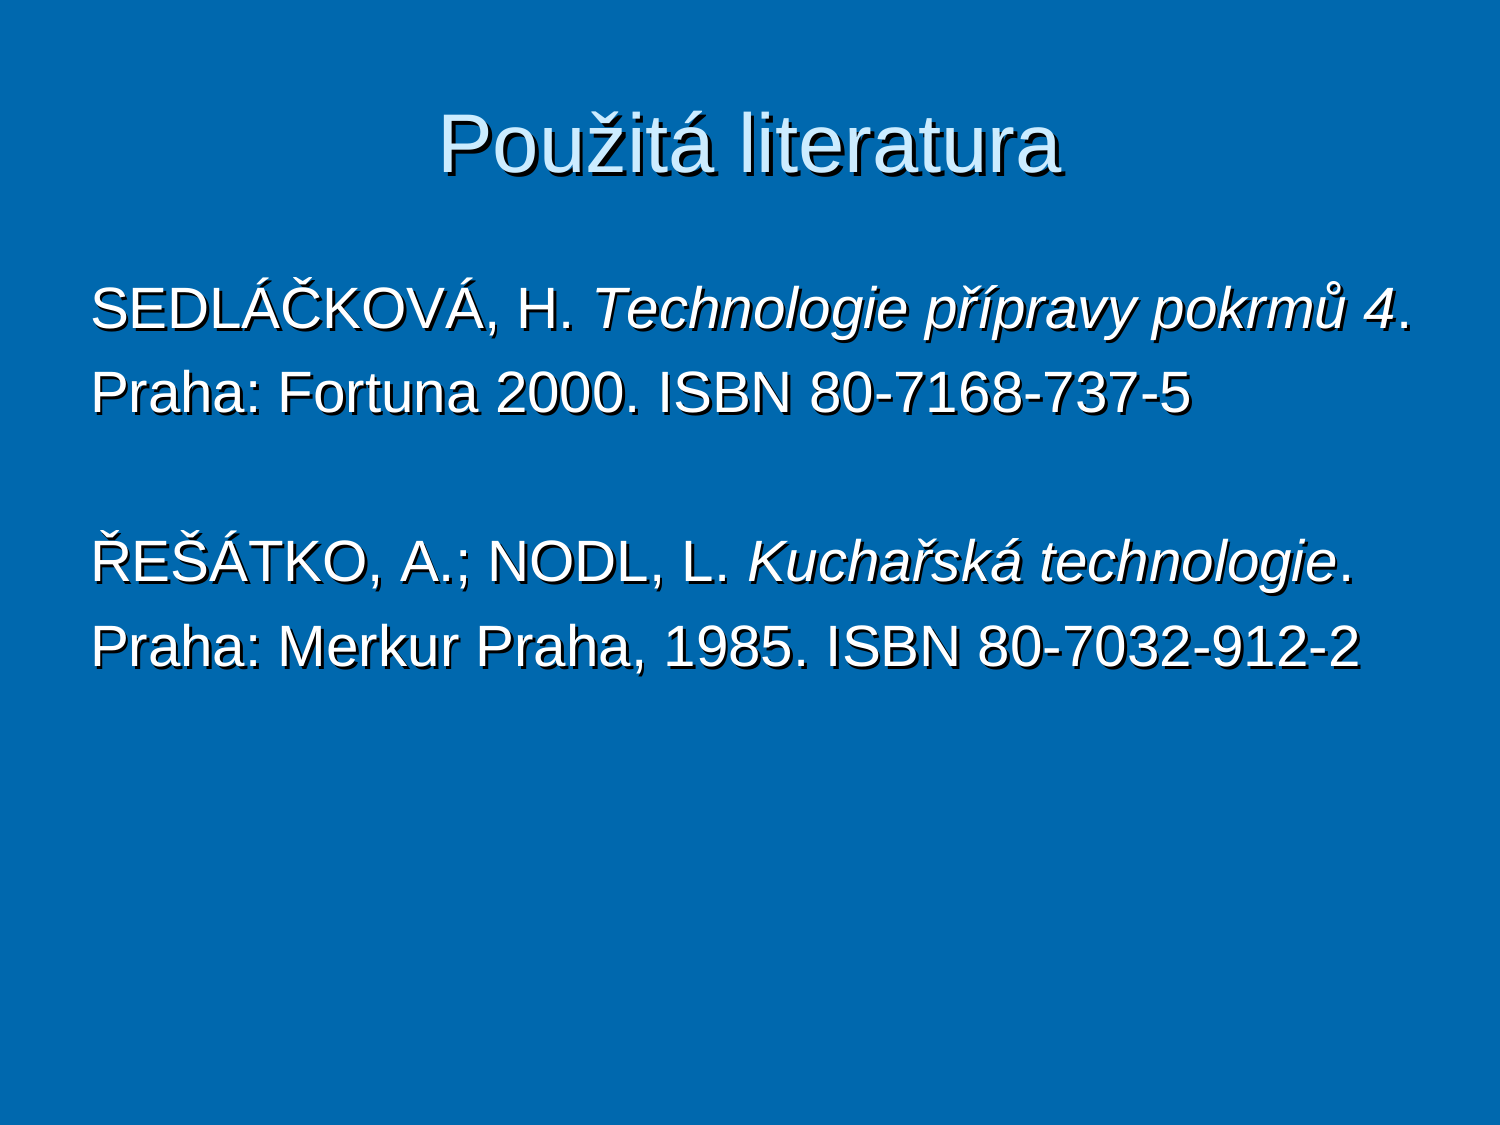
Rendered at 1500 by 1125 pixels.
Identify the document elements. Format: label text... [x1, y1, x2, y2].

title Použitá literatura [75, 45, 1426, 233]
list SEDLÁČKOVÁ, H. Technologie přípravy pokrmů 4. Praha: Fortuna 2000. ISBN 80-7168-737-5 ŘEŠÁTKO, A.; NODL, L. Kuchařská technologie. Praha: Merkur Praha, 1985. ISBN 80-7032-912-2 [75, 262, 1436, 1006]
